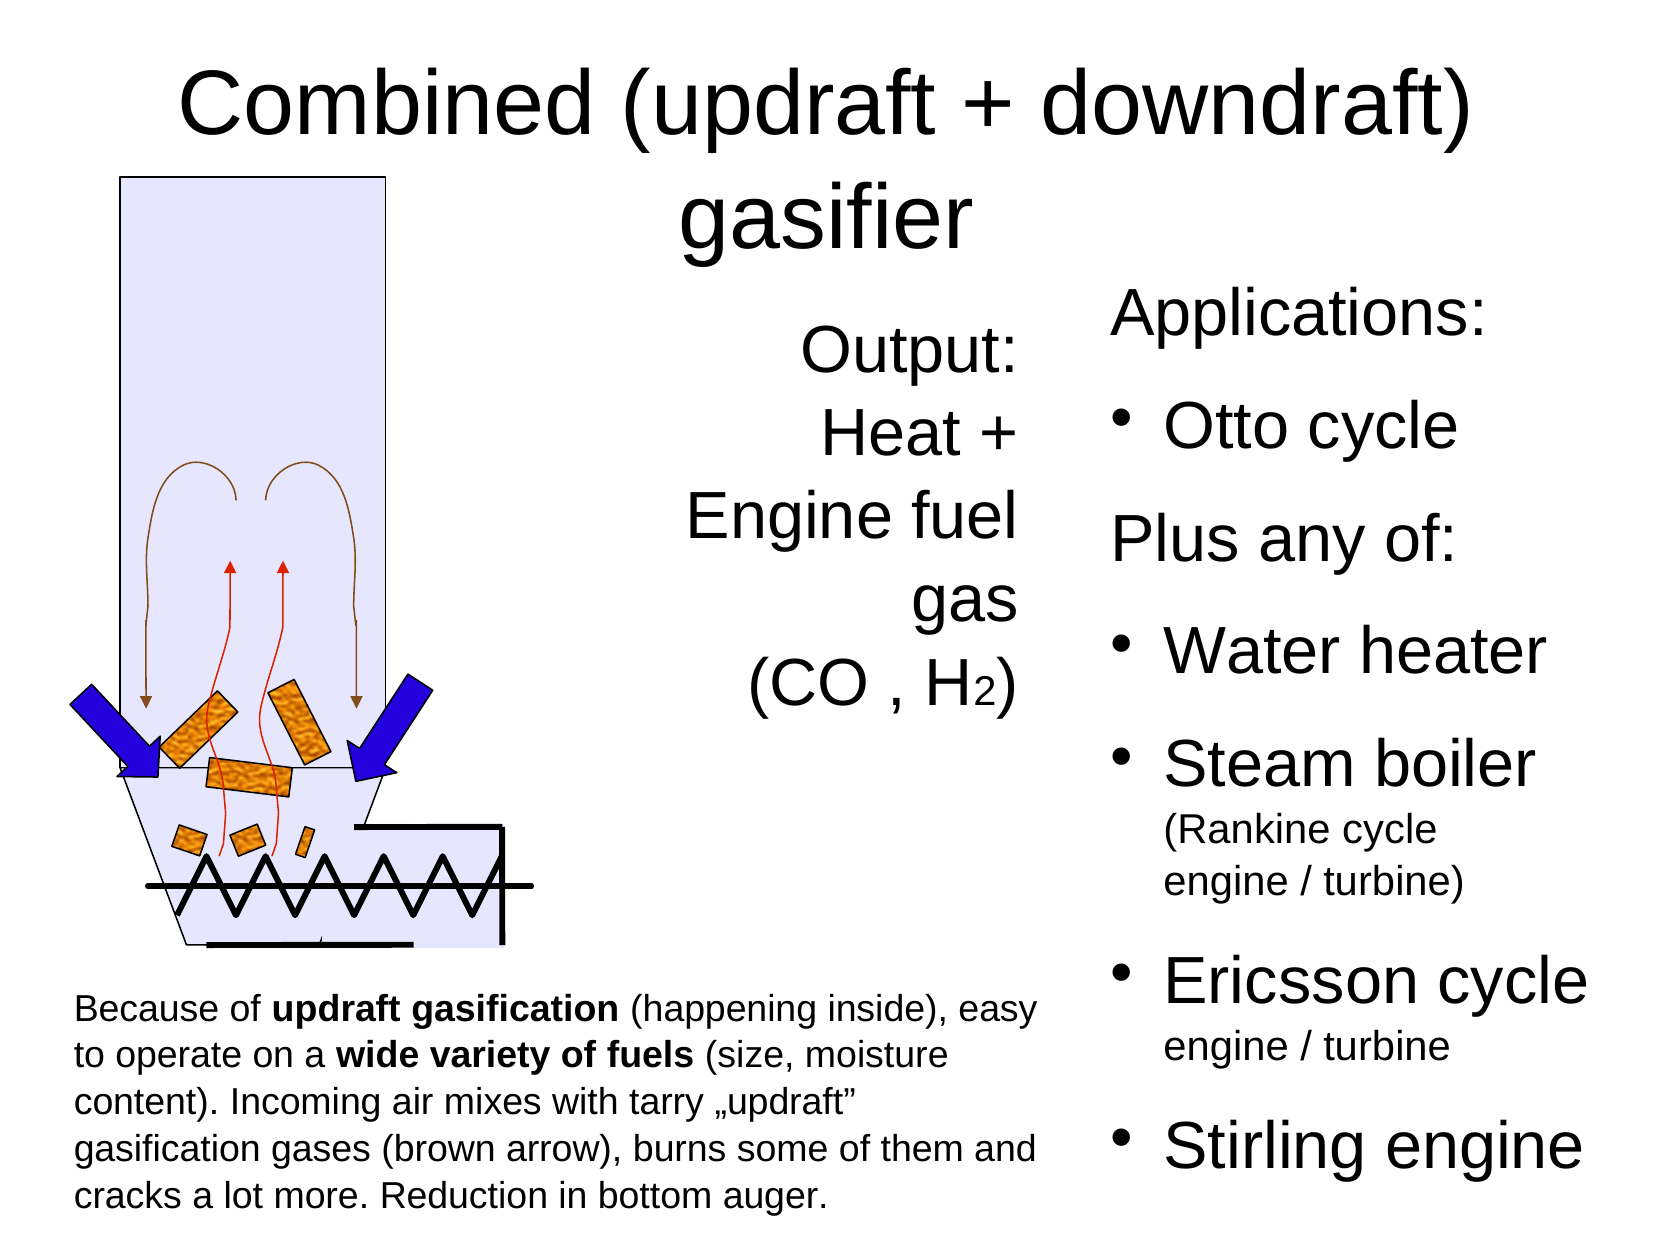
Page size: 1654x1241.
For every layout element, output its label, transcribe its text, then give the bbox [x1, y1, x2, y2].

title Combined (updraft + downdraft) gasifier [82, 38, 1571, 268]
text_box [69, 177, 532, 946]
text_box Because of updraft gasification (happening inside), easy to operate on a wide variety of fuels (size, moisture content). Incoming air mixes with tarry „updraft” gasification gases (brown arrow), burns some of them and cracks a lot more. Reduction in bottom auger. [59, 974, 1063, 1226]
text_box Output: Heat + Engine fuel gas (CO , H2) [590, 295, 1034, 768]
text_box Applications: Otto cycle Plus any of: Water heater Steam boiler (Rankine cycle engine / turbine) Ericsson cycle engine / turbine Stirling engine [1092, 265, 1595, 1085]
